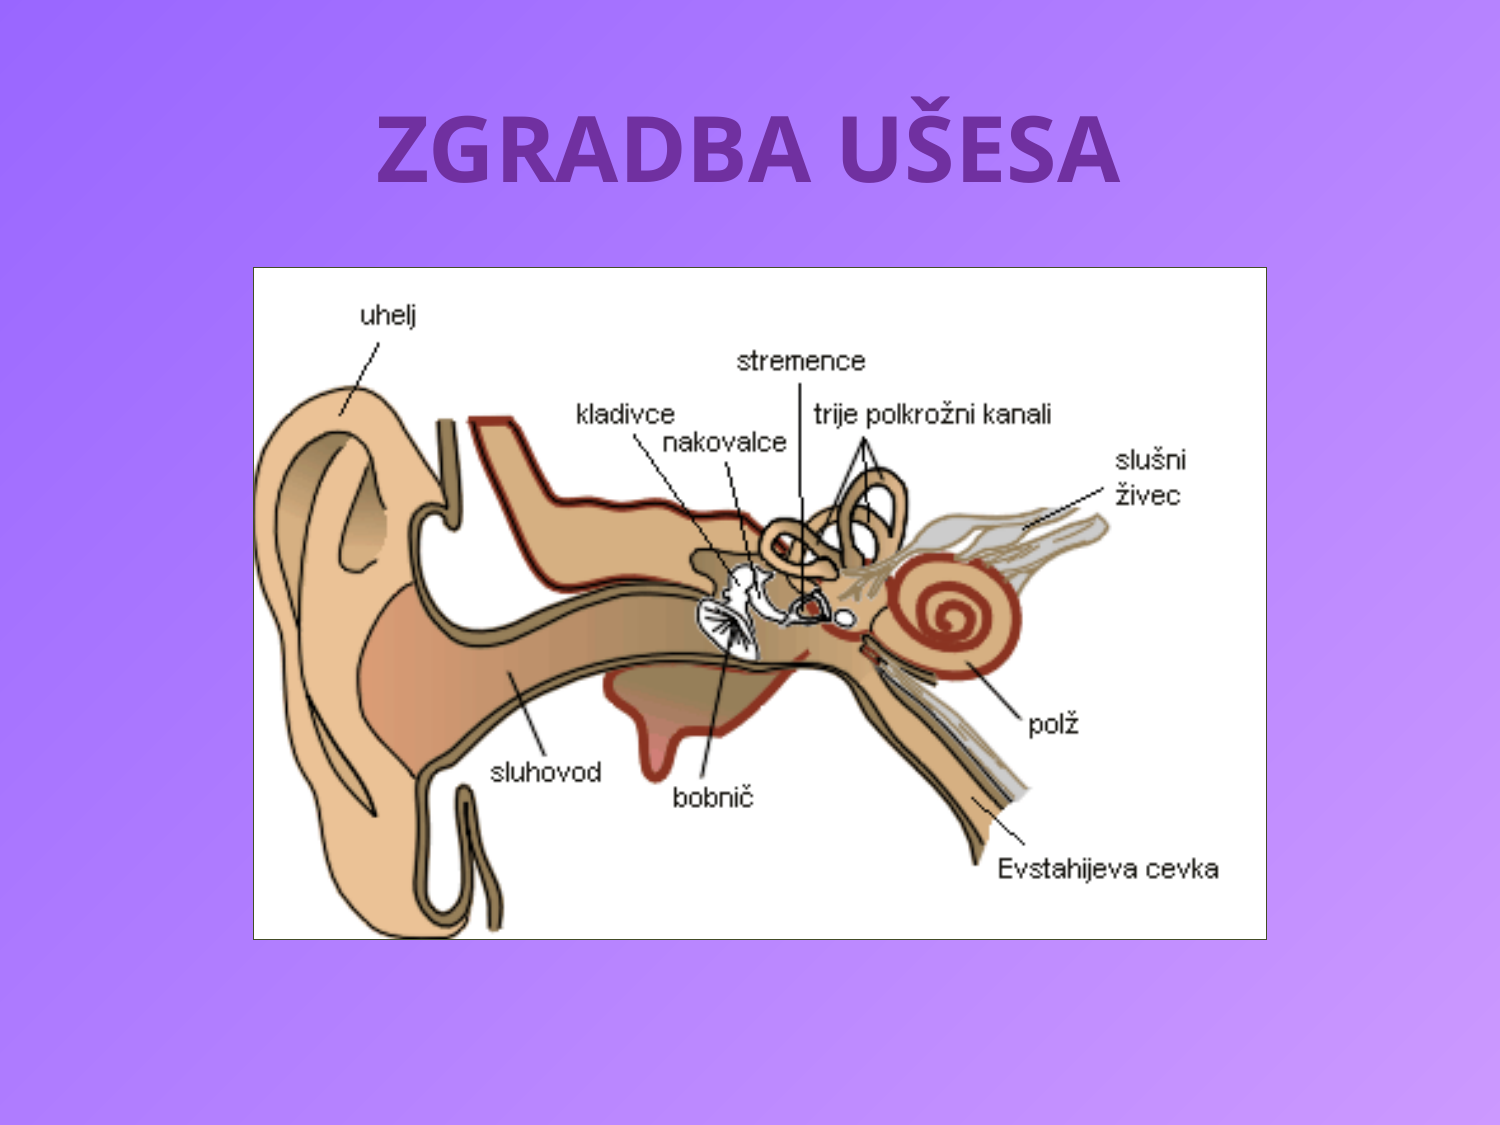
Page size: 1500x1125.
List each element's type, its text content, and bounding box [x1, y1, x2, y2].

picture [253, 267, 1267, 940]
title ZGRADBA UŠESA [75, 52, 1424, 209]
